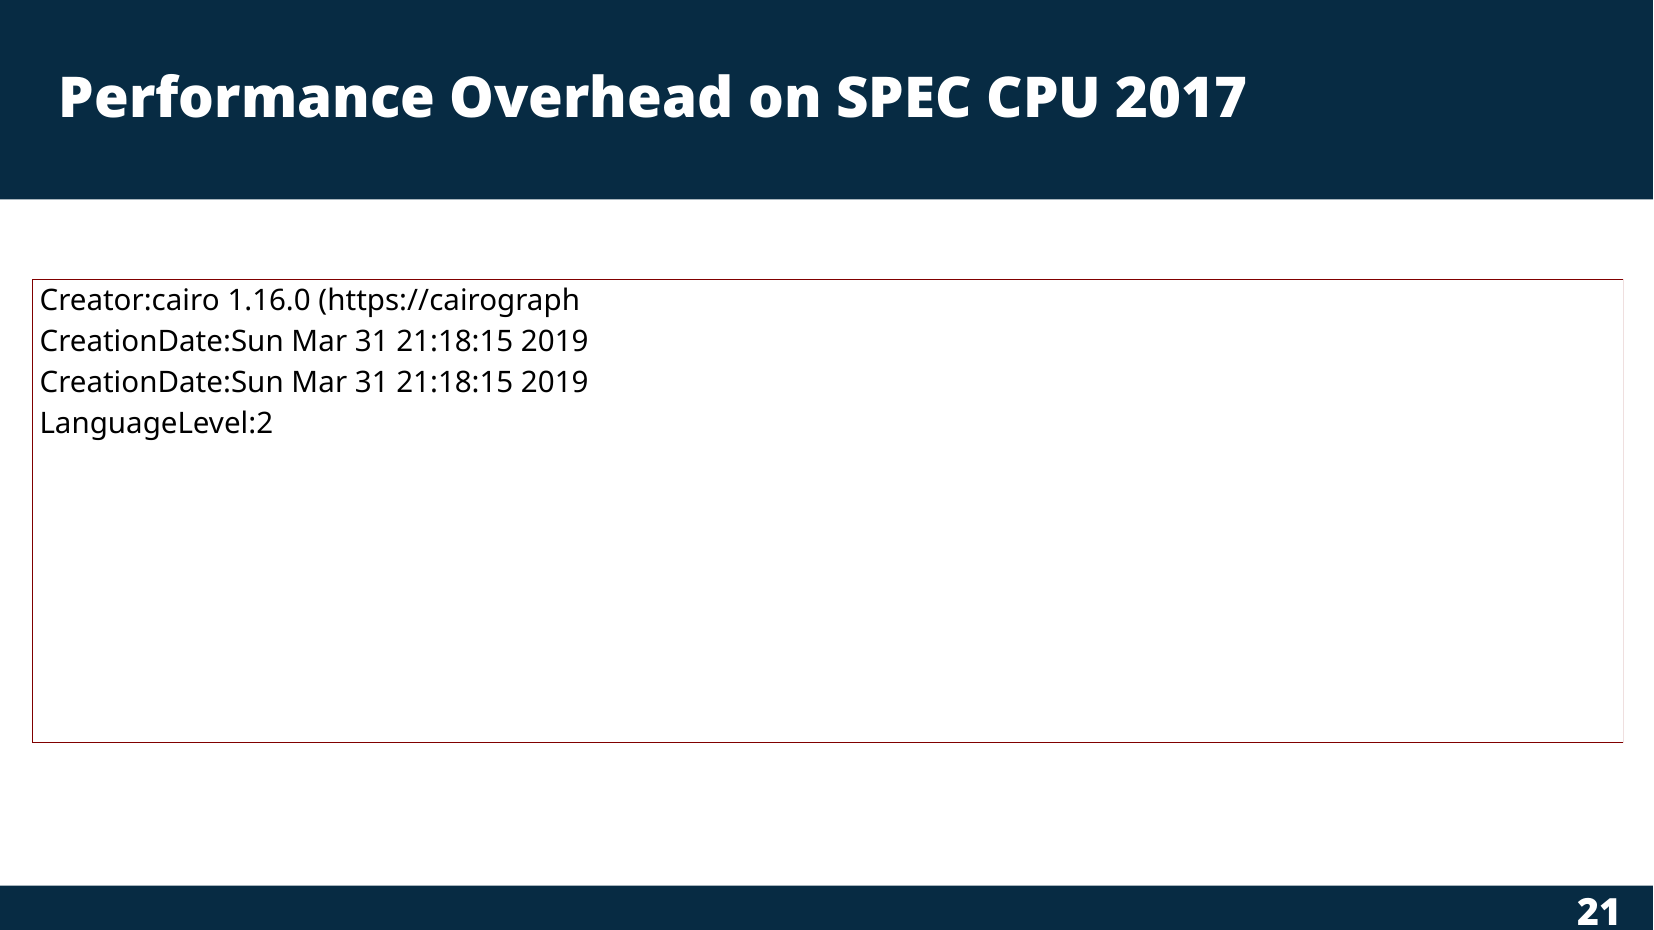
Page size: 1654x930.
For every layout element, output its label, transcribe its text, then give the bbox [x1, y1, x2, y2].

picture [30, 277, 1624, 743]
title Performance Overhead on SPEC CPU 2017 [58, 36, 1594, 155]
